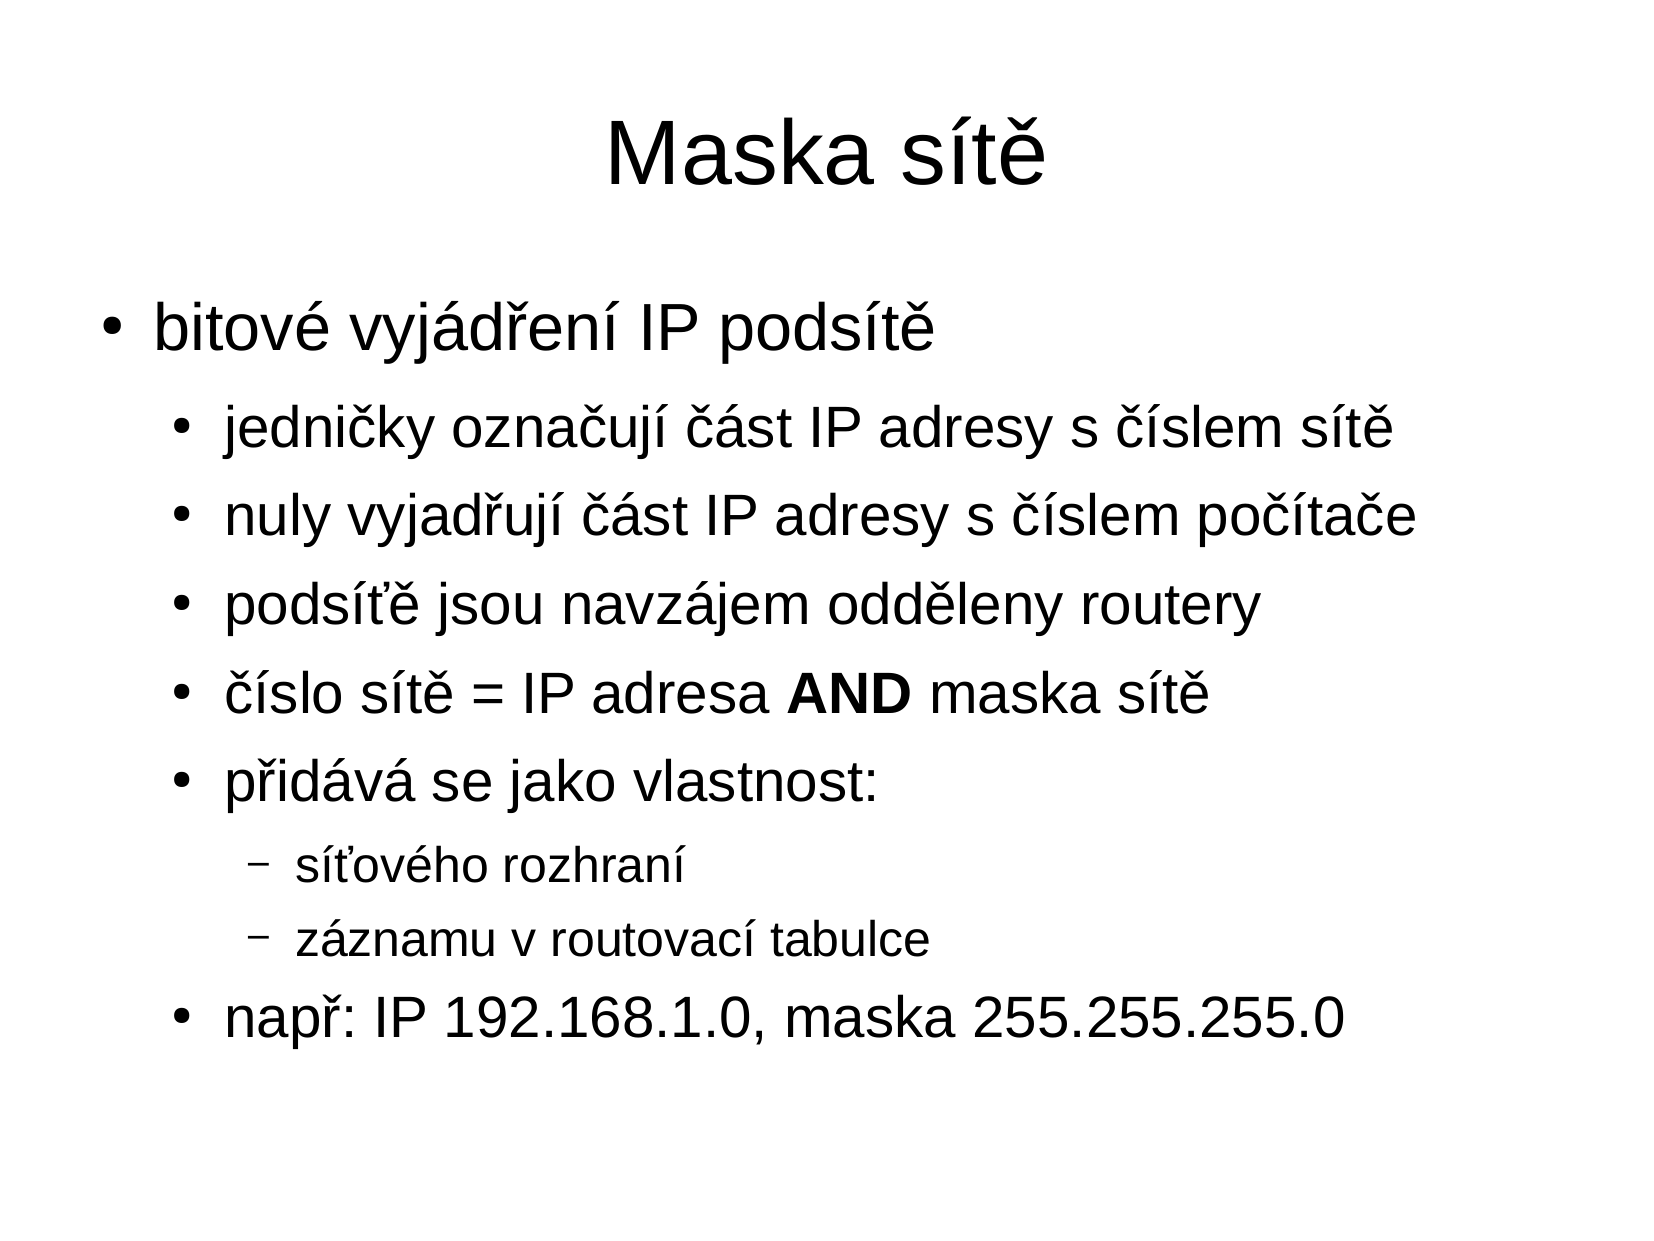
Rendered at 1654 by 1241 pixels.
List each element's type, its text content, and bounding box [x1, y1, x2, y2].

list bitové vyjádření IP podsítě jedničky označují část IP adresy s číslem sítě nuly vyjadřují část IP adresy s číslem počítače podsíťě jsou navzájem odděleny routery číslo sítě = IP adresa AND maska sítě přidává se jako vlastnost: síťového rozhraní záznamu v routovací tabulce např: IP 192.168.1.0, maska 255.255.255.0 [82, 290, 1571, 1094]
title Maska sítě [82, 56, 1571, 250]
